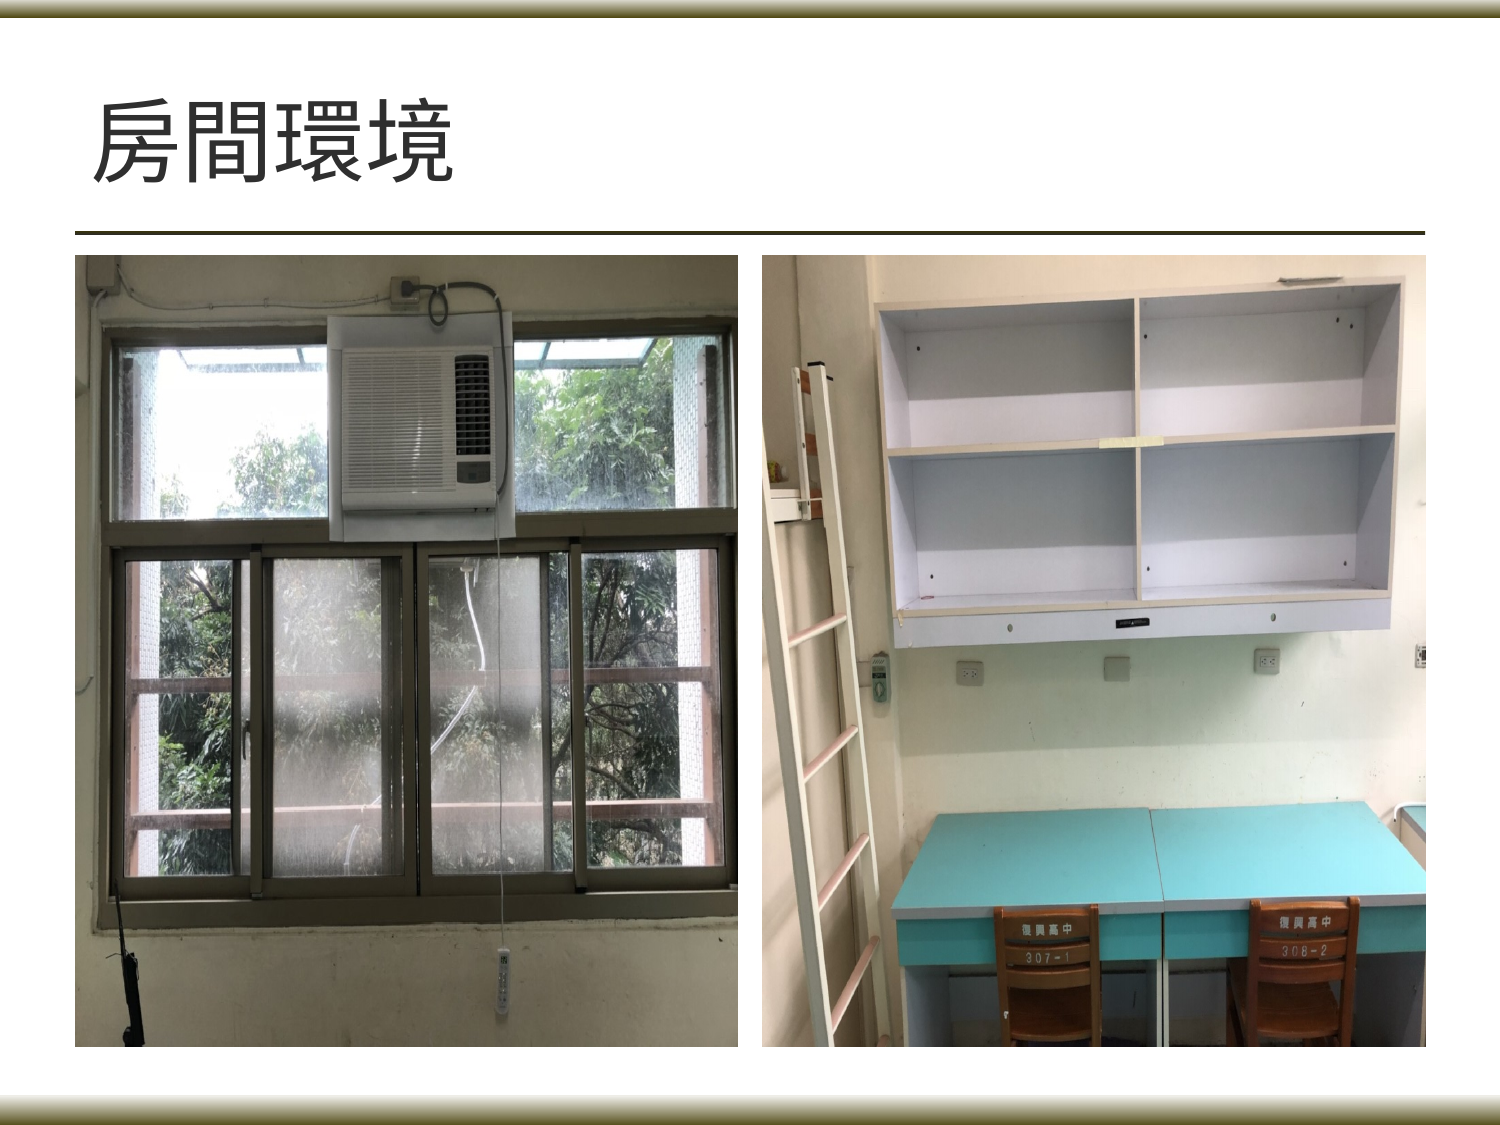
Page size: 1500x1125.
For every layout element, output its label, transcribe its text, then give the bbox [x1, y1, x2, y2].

picture [762, 255, 1426, 1047]
picture [75, 255, 738, 1047]
title 房間環境 [75, 45, 1426, 233]
